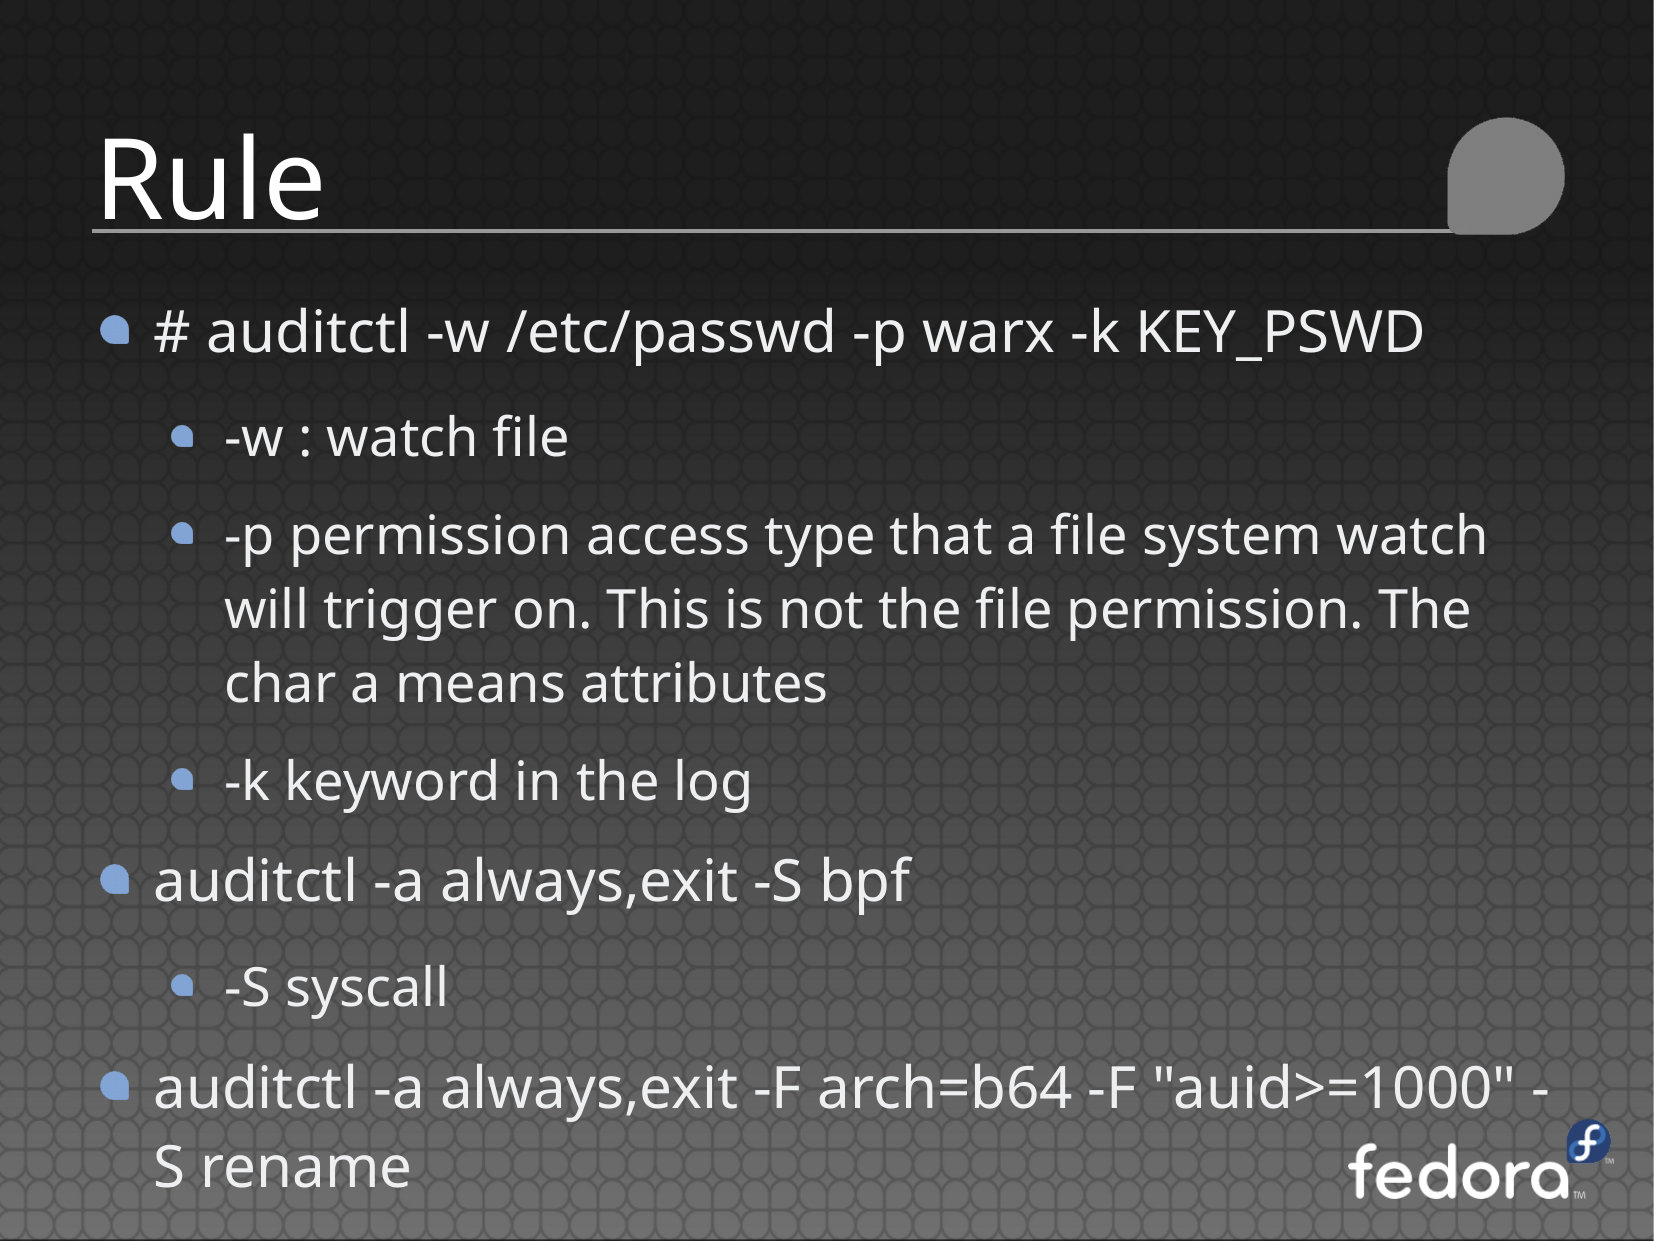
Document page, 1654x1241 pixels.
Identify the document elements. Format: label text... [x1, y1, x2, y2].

list # auditctl -w /etc/passwd -p warx -k KEY_PSWD -w : watch file -p permission access type that a file system watch will trigger on. This is not the file permission. The char a means attributes -k keyword in the log auditctl -a always,exit -S bpf -S syscall auditctl -a always,exit -F arch=b64 -F "auid>=1000" -S rename -F Field [82, 290, 1571, 1227]
title Rule [94, 100, 1426, 251]
picture [0, 0, 1654, 1241]
